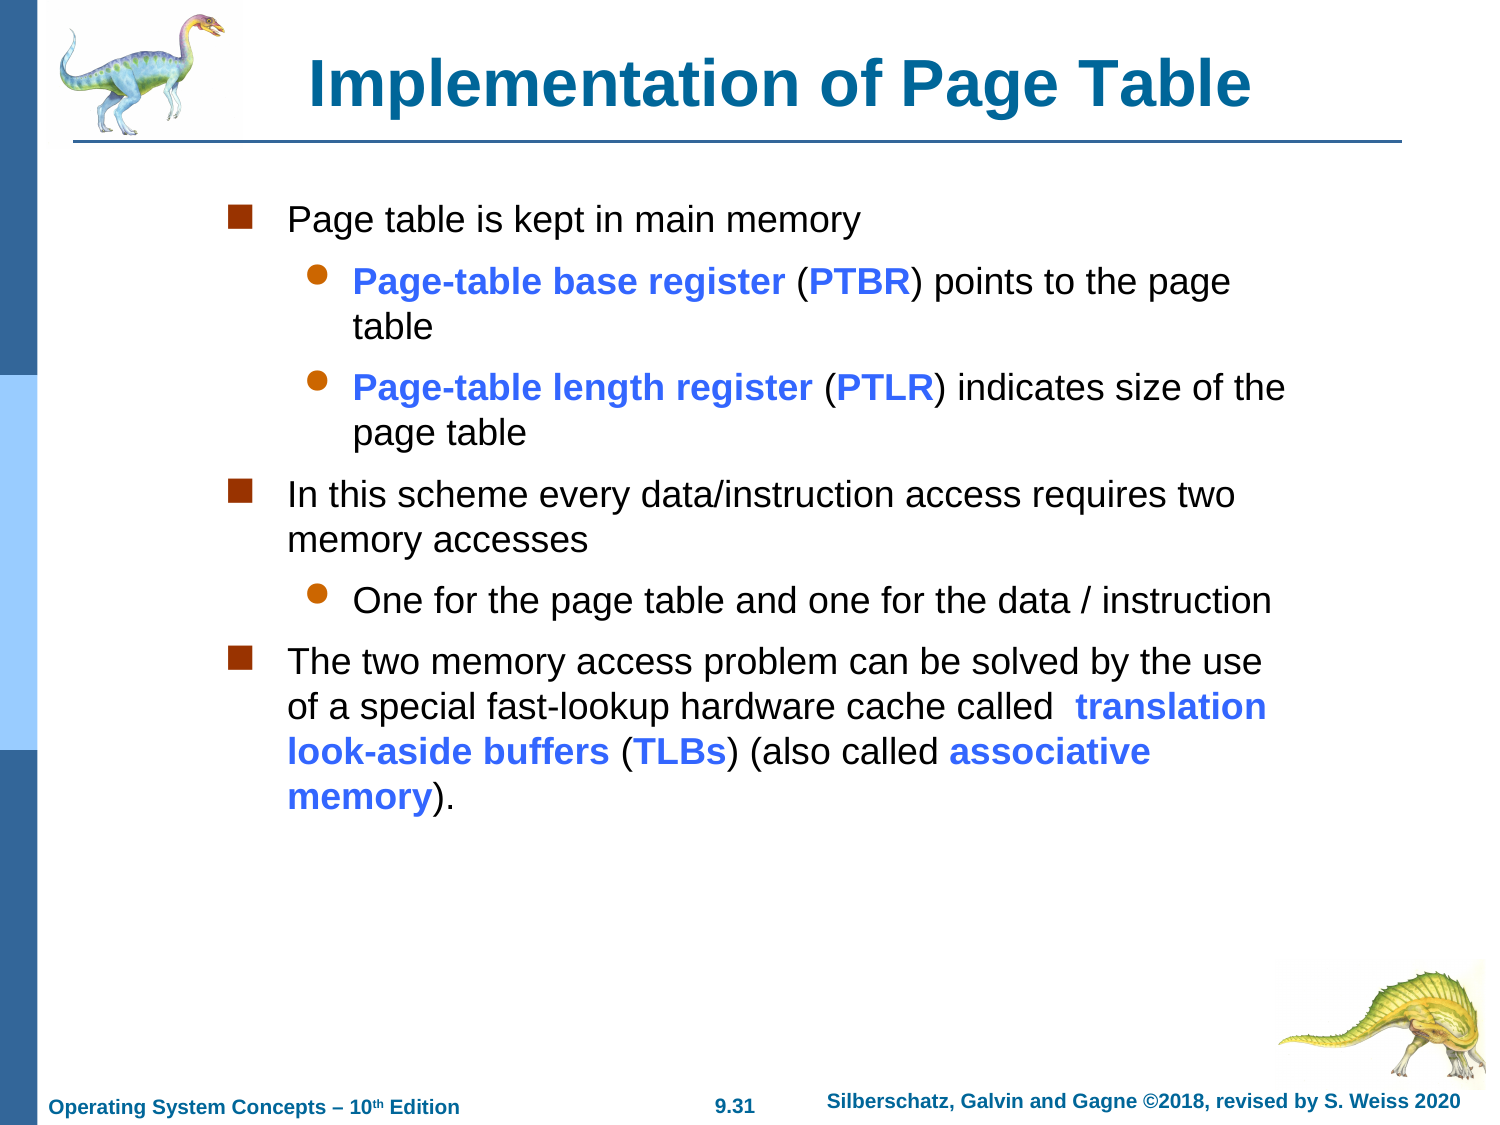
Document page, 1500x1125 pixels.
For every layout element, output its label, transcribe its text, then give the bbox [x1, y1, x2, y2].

picture [1275, 959, 1486, 1090]
list Page table is kept in main memory Page-table base register (PTBR) points to the page table Page-table length register (PTLR) indicates size of the page table In this scheme every data/instruction access requires two memory accesses One for the page table and one for the data / instruction The two memory access problem can be solved by the use of a special fast-lookup hardware cache called translation look-aside buffers (TLBs) (also called associative memory). [215, 187, 1318, 957]
picture [46, 0, 243, 149]
title Implementation of Page Table [106, 32, 1457, 128]
